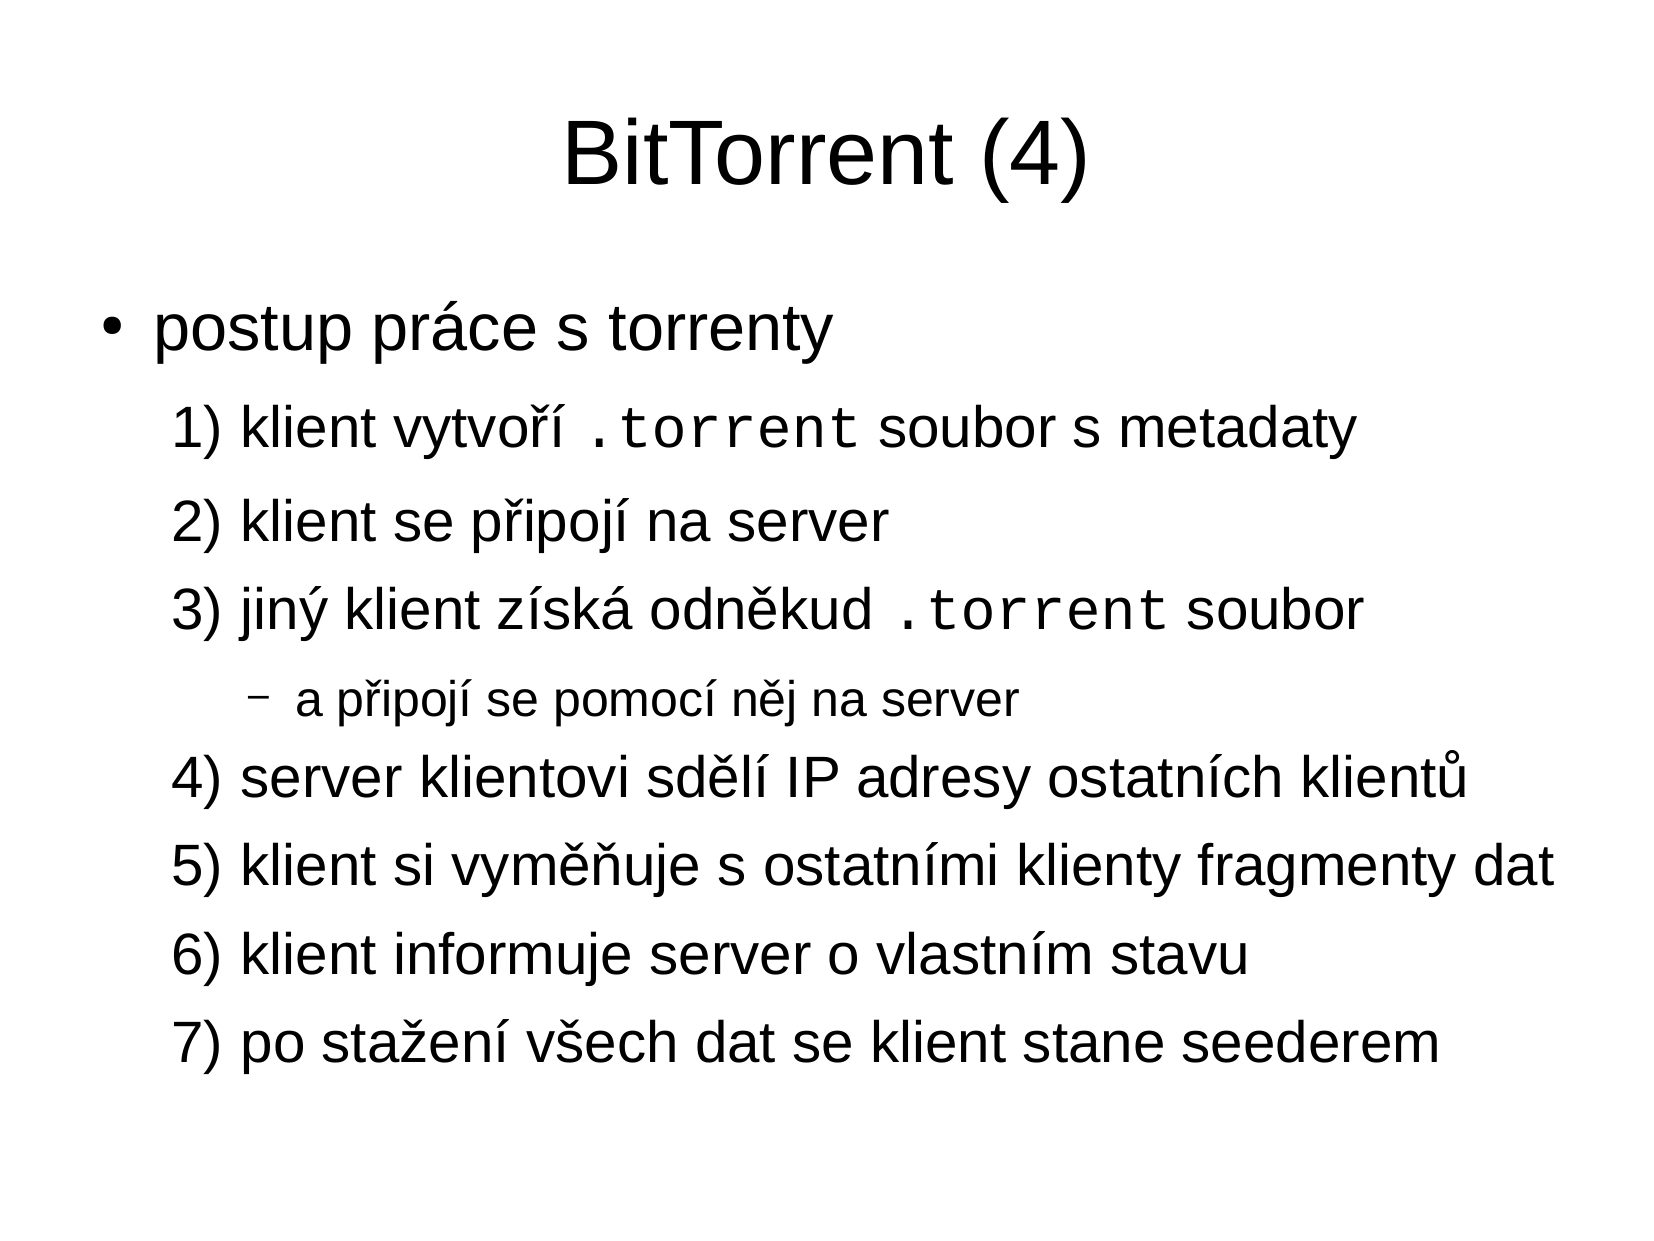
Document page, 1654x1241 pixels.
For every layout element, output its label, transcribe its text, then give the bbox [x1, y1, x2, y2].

list postup práce s torrenty klient vytvoří .torrent soubor s metadaty klient se připojí na server jiný klient získá odněkud .torrent soubor a připojí se pomocí něj na server server klientovi sdělí IP adresy ostatních klientů klient si vyměňuje s ostatními klienty fragmenty dat klient informuje server o vlastním stavu po stažení všech dat se klient stane seederem [82, 290, 1571, 1211]
title BitTorrent (4) [82, 49, 1571, 257]
